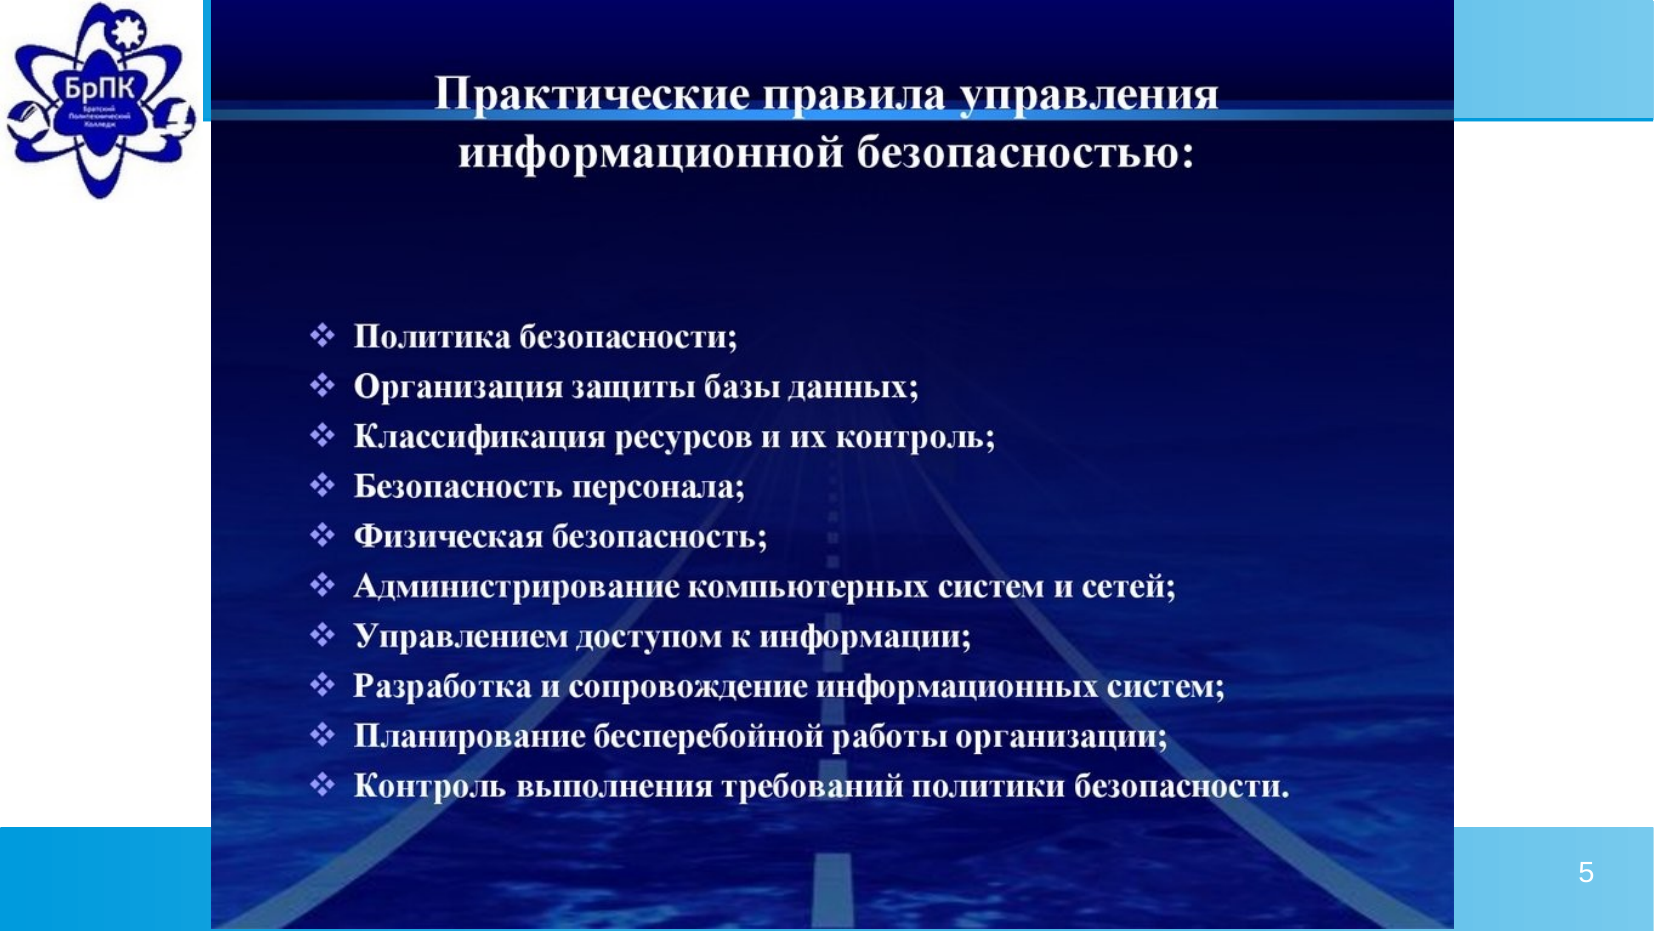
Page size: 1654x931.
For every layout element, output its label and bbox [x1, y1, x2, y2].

picture [0, 0, 203, 203]
picture [211, 0, 1454, 929]
